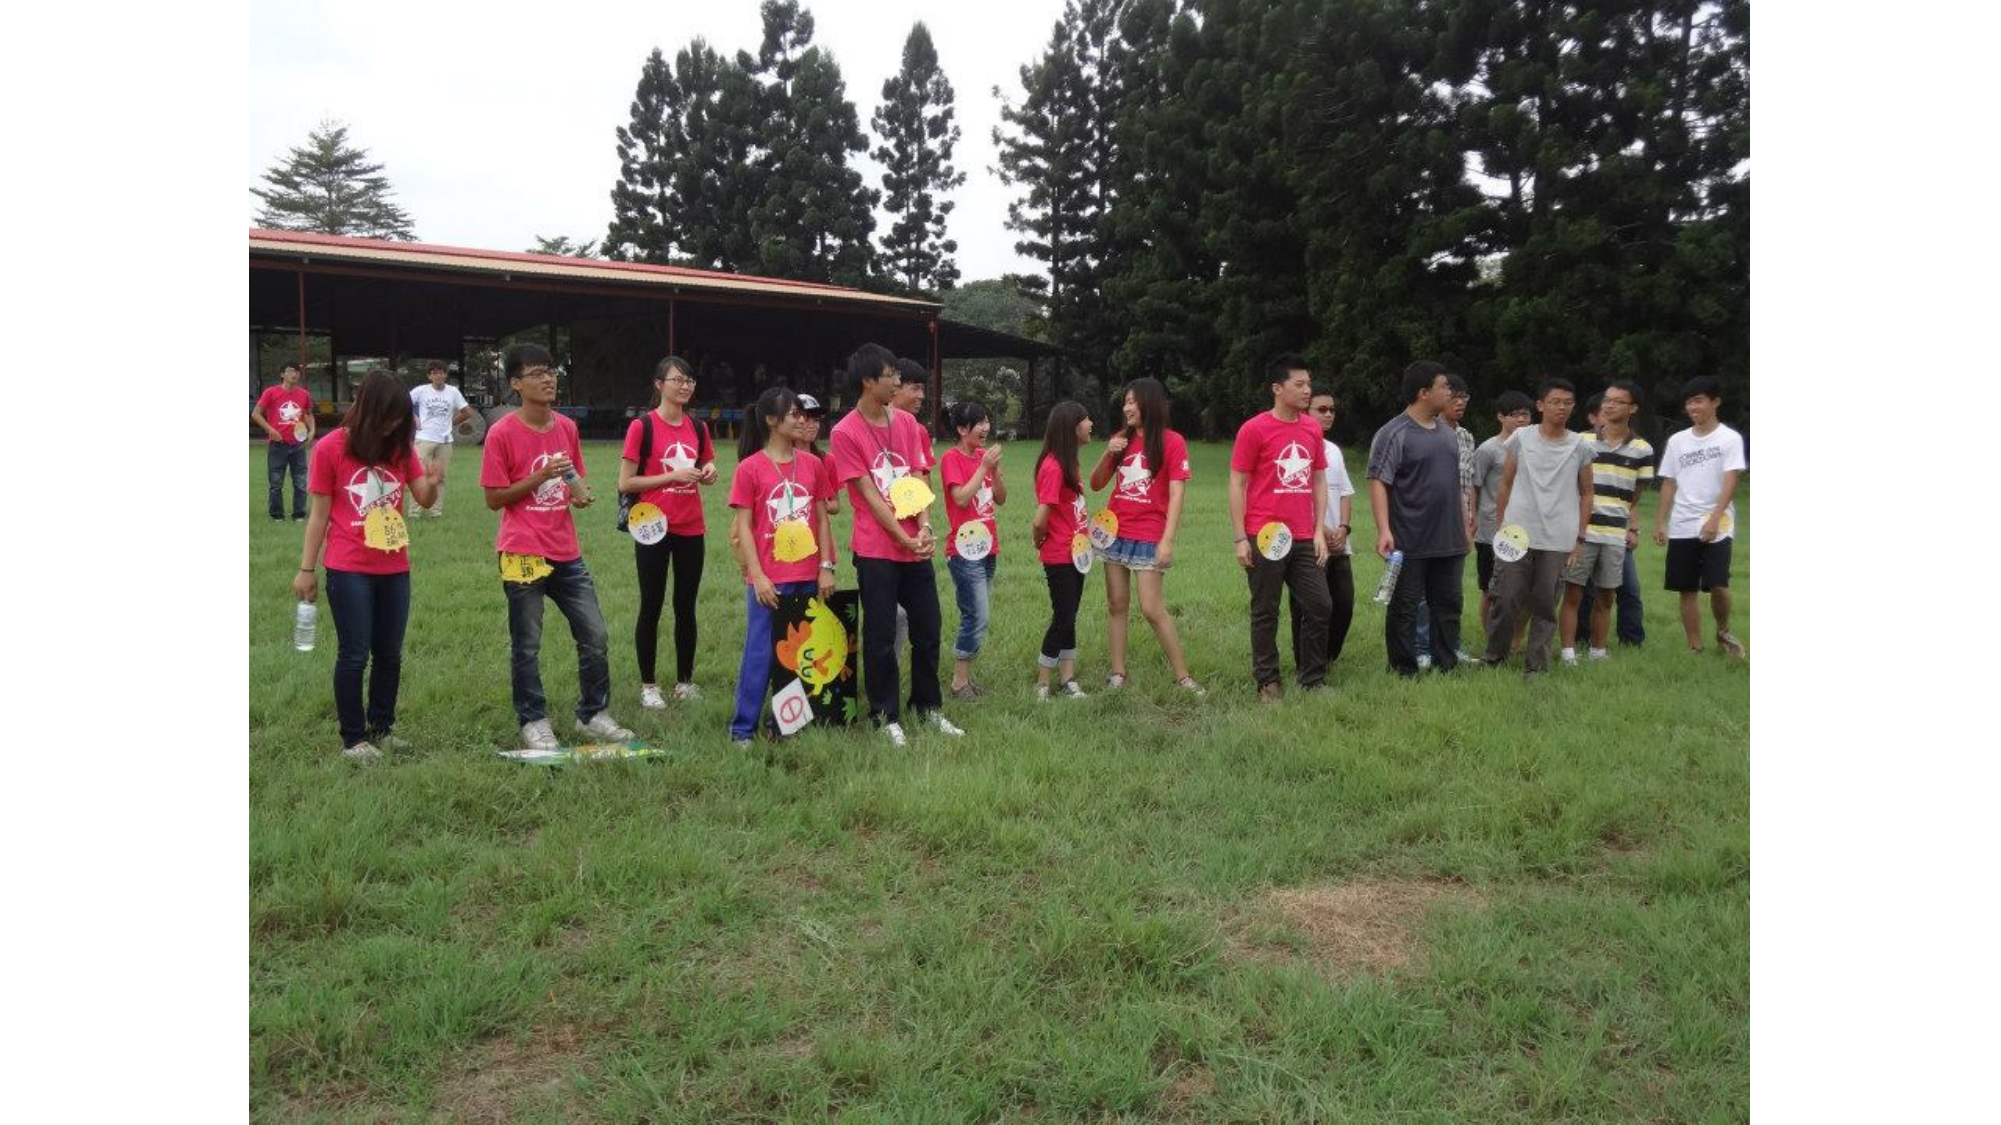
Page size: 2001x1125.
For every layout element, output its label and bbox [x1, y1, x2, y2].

picture [249, 0, 1750, 1125]
